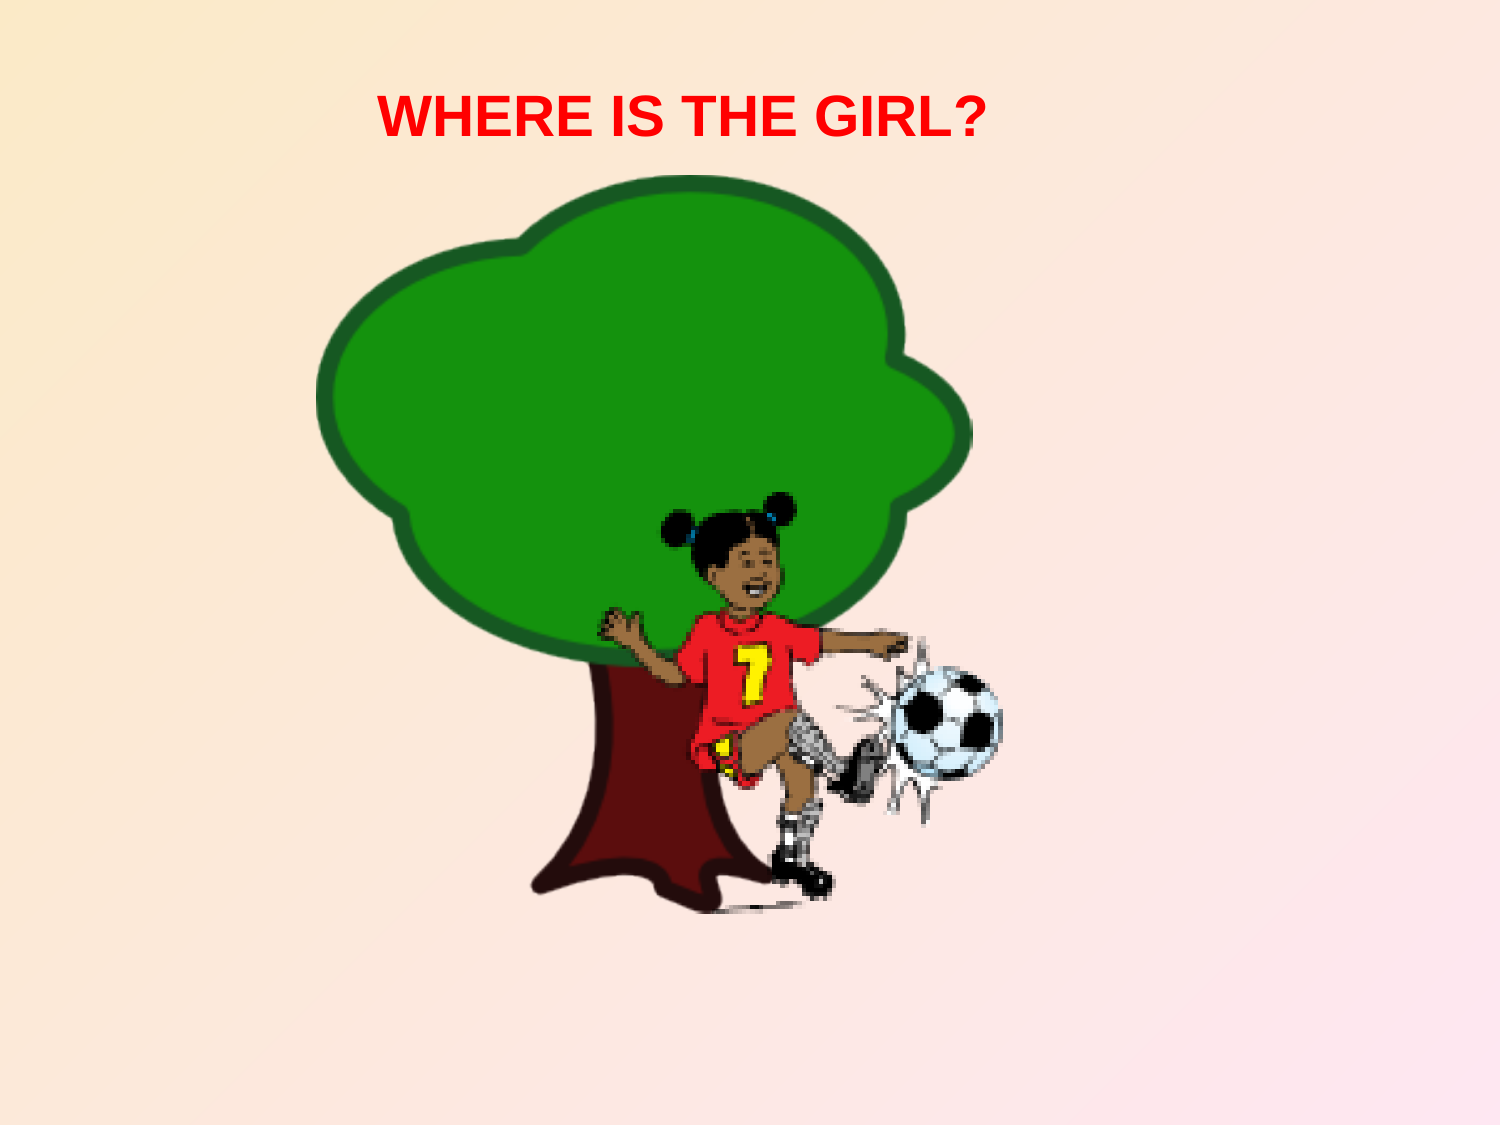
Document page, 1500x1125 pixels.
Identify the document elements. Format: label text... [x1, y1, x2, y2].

text_box WHERE IS THE GIRL? [363, 70, 1208, 156]
picture [316, 175, 1003, 915]
